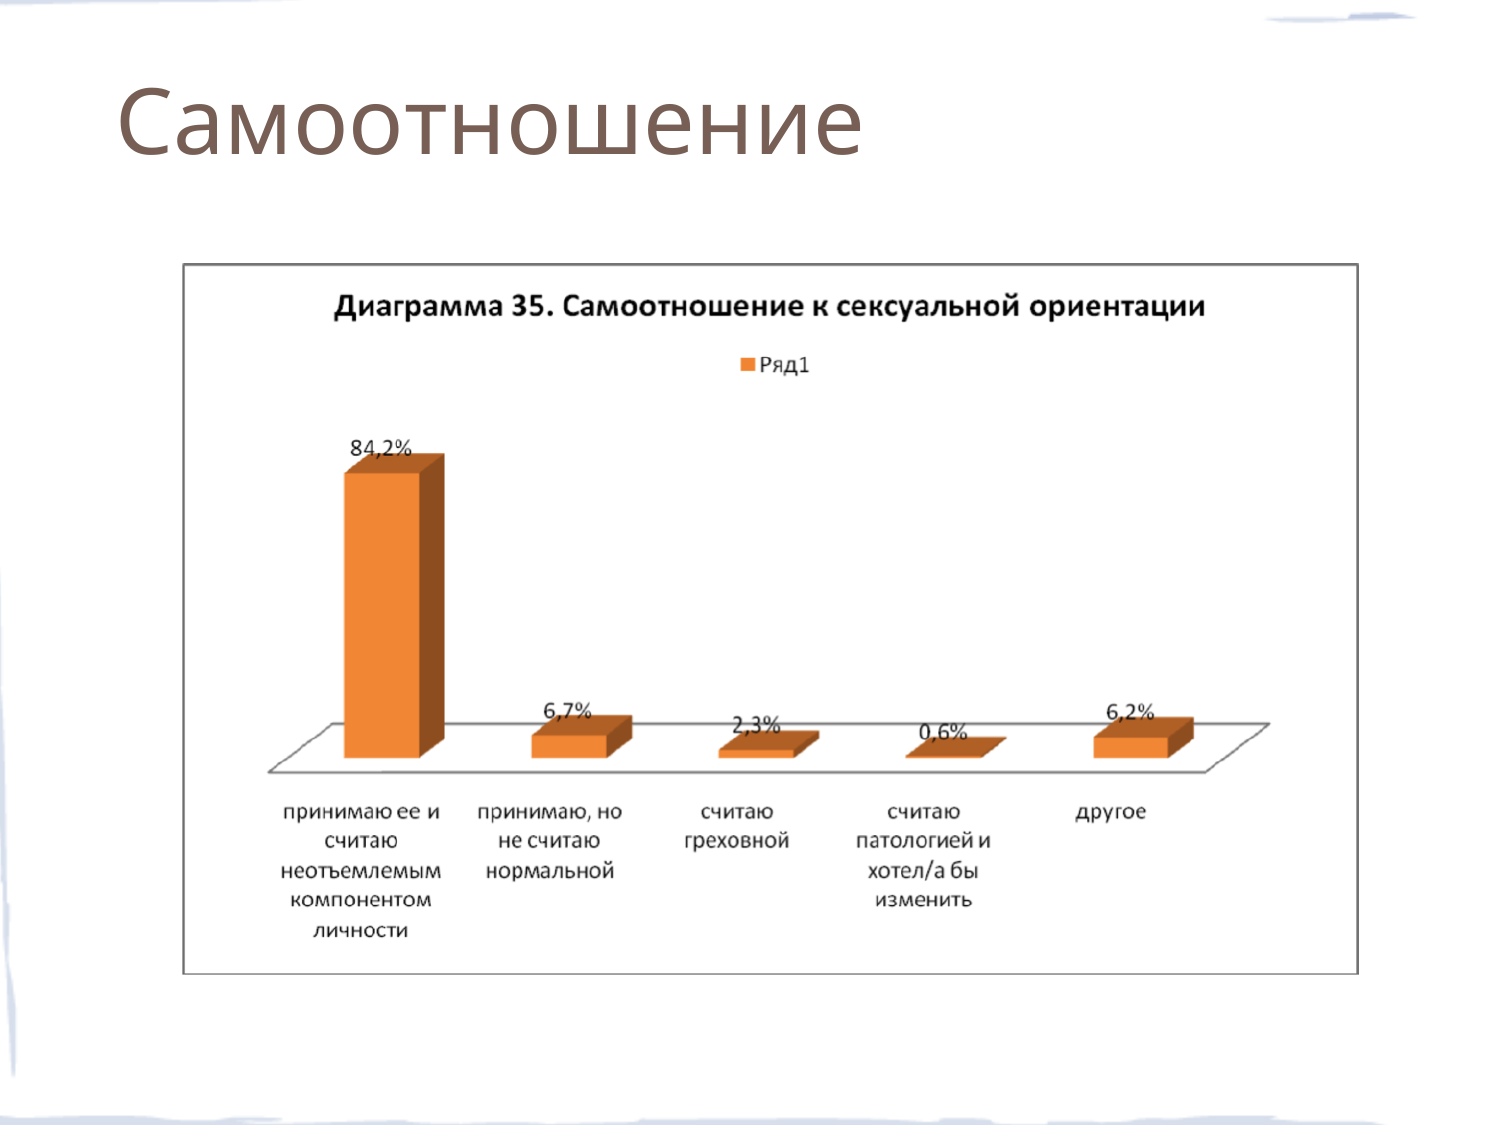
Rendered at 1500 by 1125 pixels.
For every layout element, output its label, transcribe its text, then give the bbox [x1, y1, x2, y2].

picture [0, 0, 1500, 1125]
title Самоотношение [100, 37, 1438, 200]
